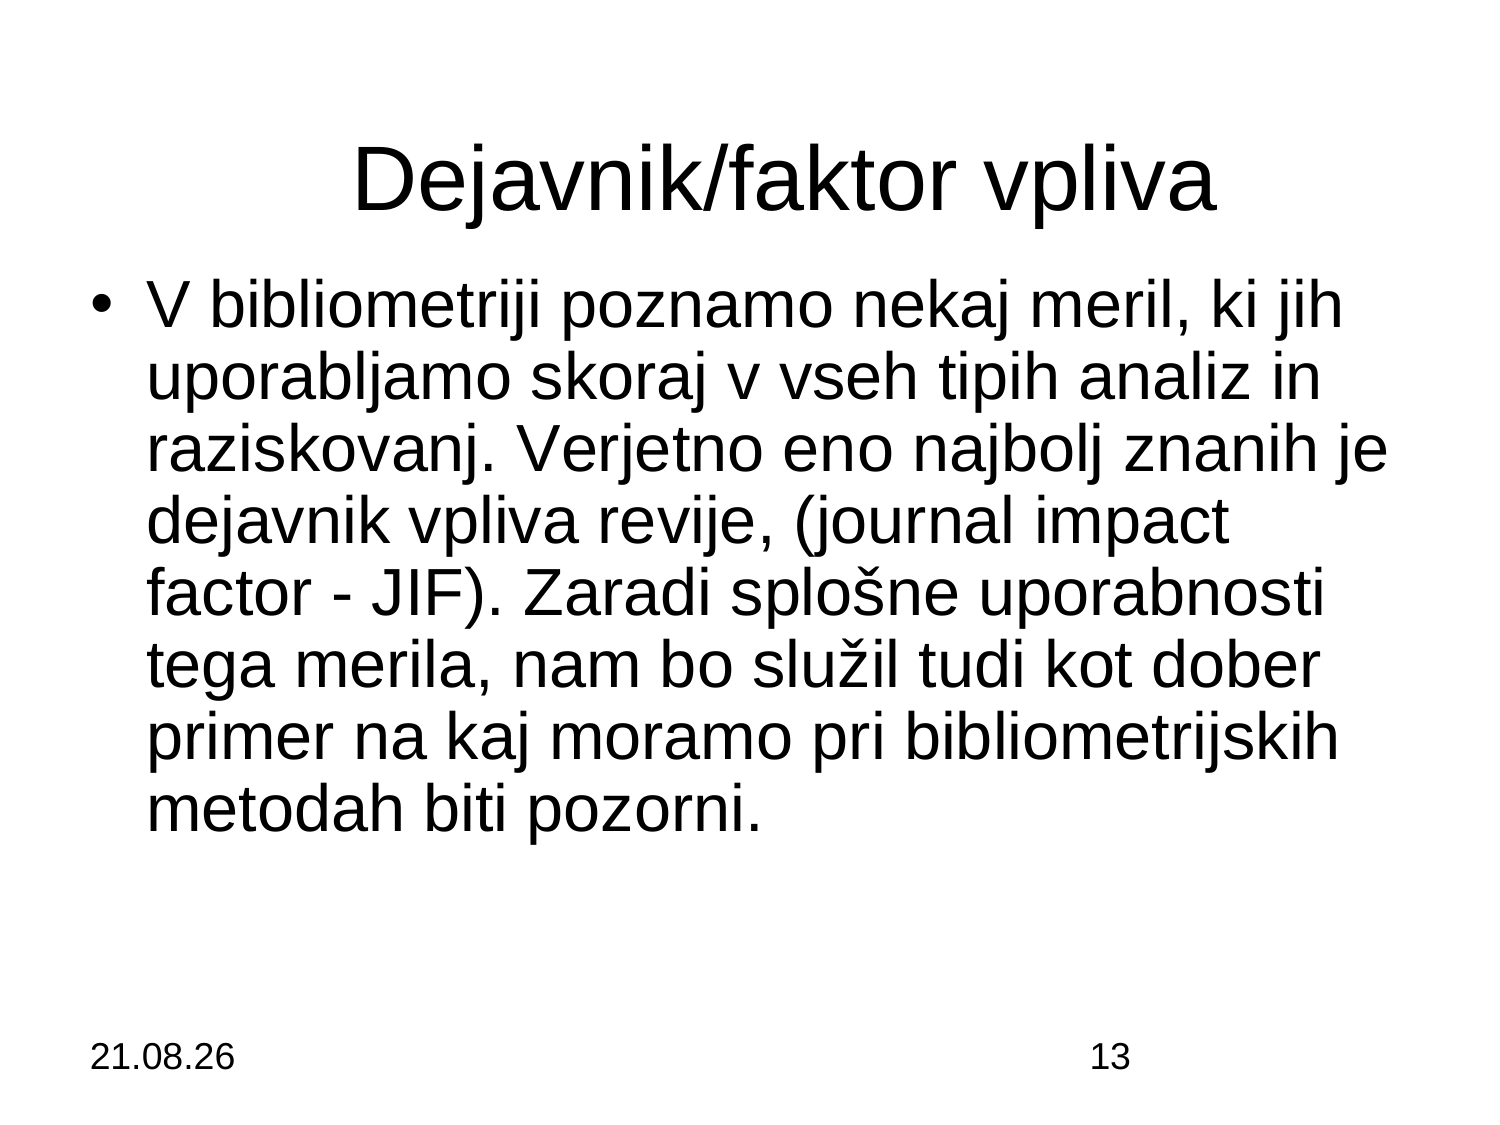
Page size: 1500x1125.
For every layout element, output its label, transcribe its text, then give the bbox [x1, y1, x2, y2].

list V bibliometriji poznamo nekaj meril, ki jih uporabljamo skoraj v vseh tipih analiz in raziskovanj. Verjetno eno najbolj znanih je dejavnik vpliva revije, (journal impact factor - JIF). Zaradi splošne uporabnosti tega merila, nam bo služil tudi kot dober primer na kaj moramo pri bibliometrijskih metodah biti pozorni. [75, 262, 1426, 918]
text_box Dejavnik/faktor vpliva [110, 80, 1461, 268]
